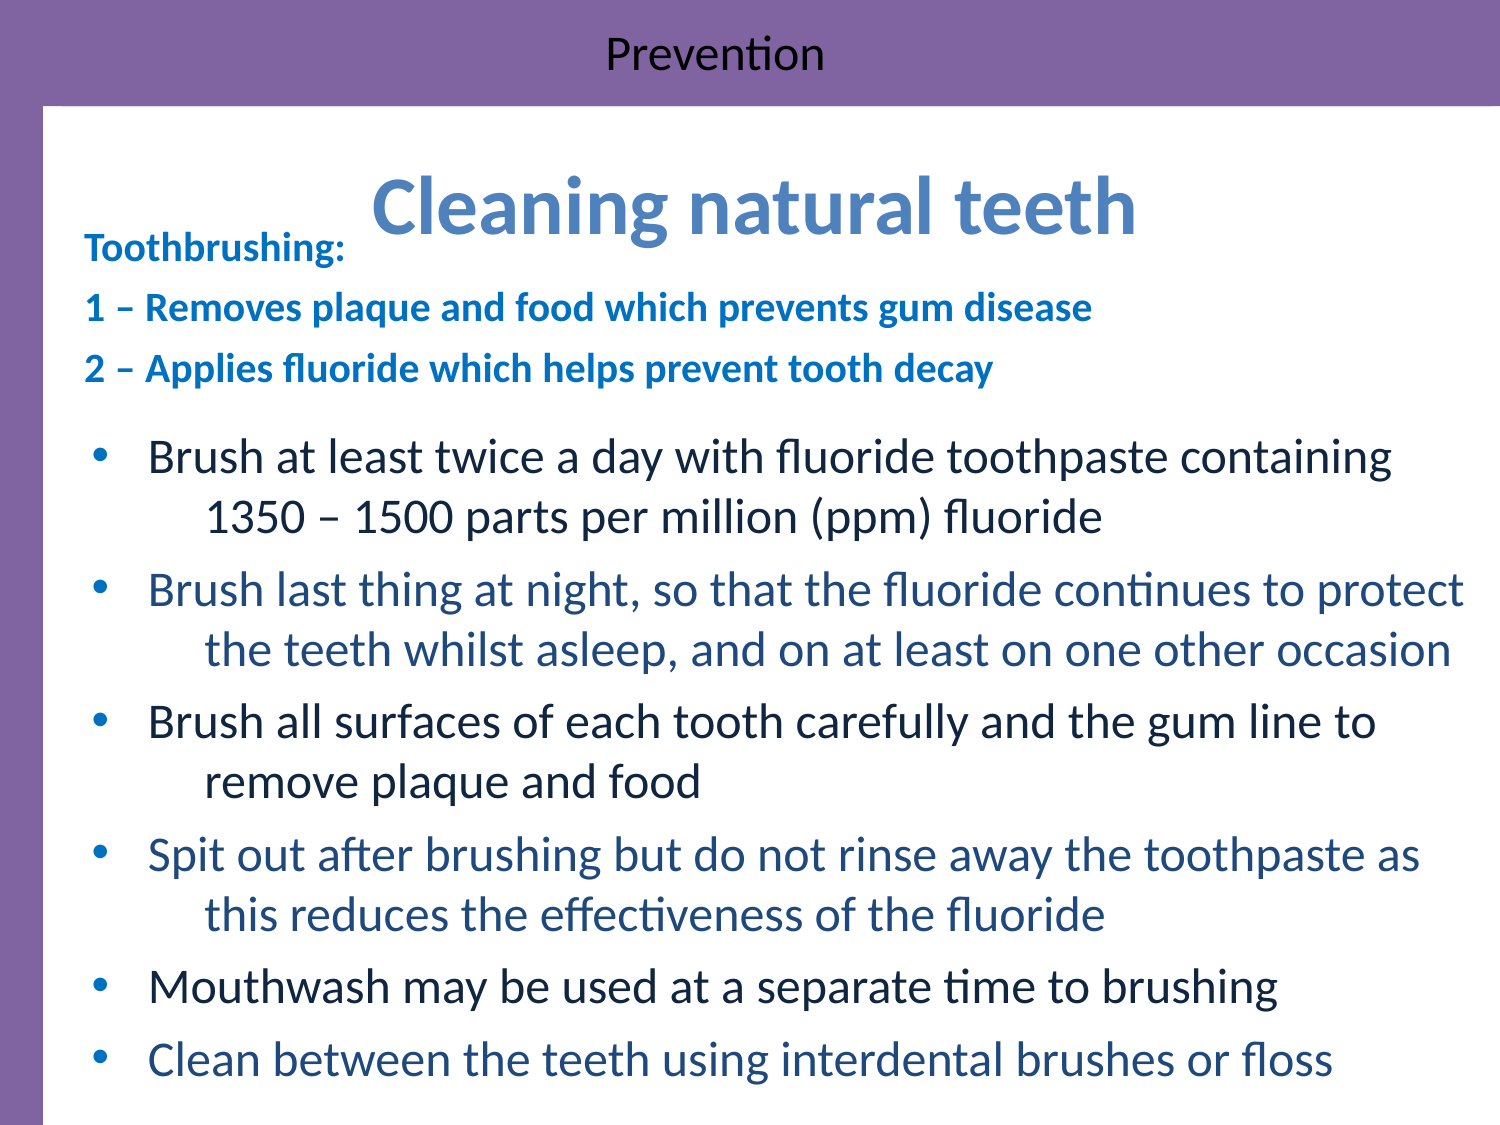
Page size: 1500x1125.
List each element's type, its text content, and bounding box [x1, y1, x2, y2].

text_box [0, 0, 1500, 1125]
title Cleaning natural teeth [80, 144, 1431, 212]
text_box Toothbrushing: 1 – Removes plaque and food which prevents gum disease 2 – Applies fluoride which helps prevent tooth decay [69, 212, 1431, 398]
text_box Prevention [528, 13, 917, 91]
list Brush at least twice a day with fluoride toothpaste containing 1350 – 1500 parts per million (ppm) fluoride Brush last thing at night, so that the fluoride continues to protect the teeth whilst asleep, and on at least on one other occasion Brush all surfaces of each tooth carefully and the gum line to remove plaque and food Spit out after brushing but do not rinse away the toothpaste as this reduces the effectiveness of the fluoride Mouthwash may be used at a separate time to brushing Clean between the teeth using interdental brushes or floss [76, 416, 1500, 1125]
